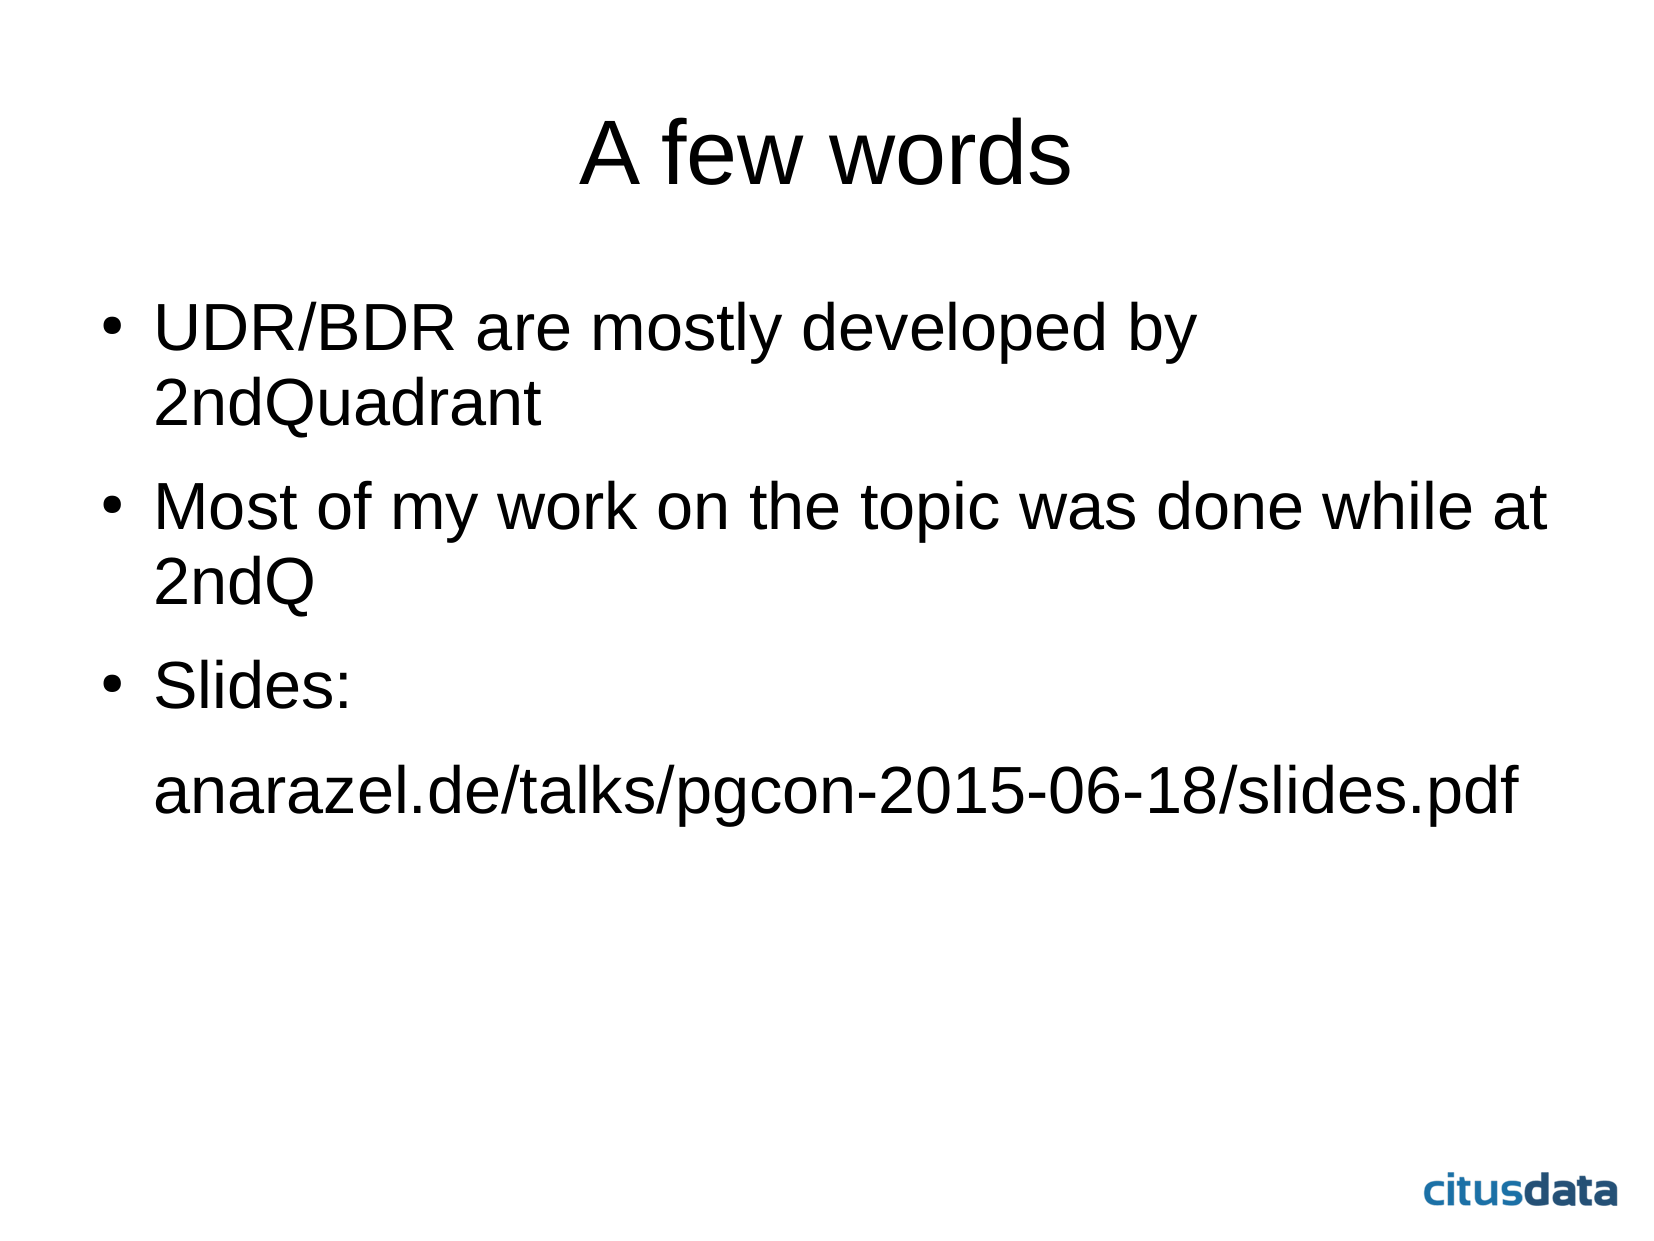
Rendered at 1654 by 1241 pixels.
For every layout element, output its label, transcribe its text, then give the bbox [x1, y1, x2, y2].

list UDR/BDR are mostly developed by 2ndQuadrant Most of my work on the topic was done while at 2ndQ Slides: anarazel.de/talks/pgcon-2015-06-18/slides.pdf [82, 290, 1571, 1096]
picture [1420, 1167, 1622, 1209]
title A few words [82, 49, 1571, 257]
